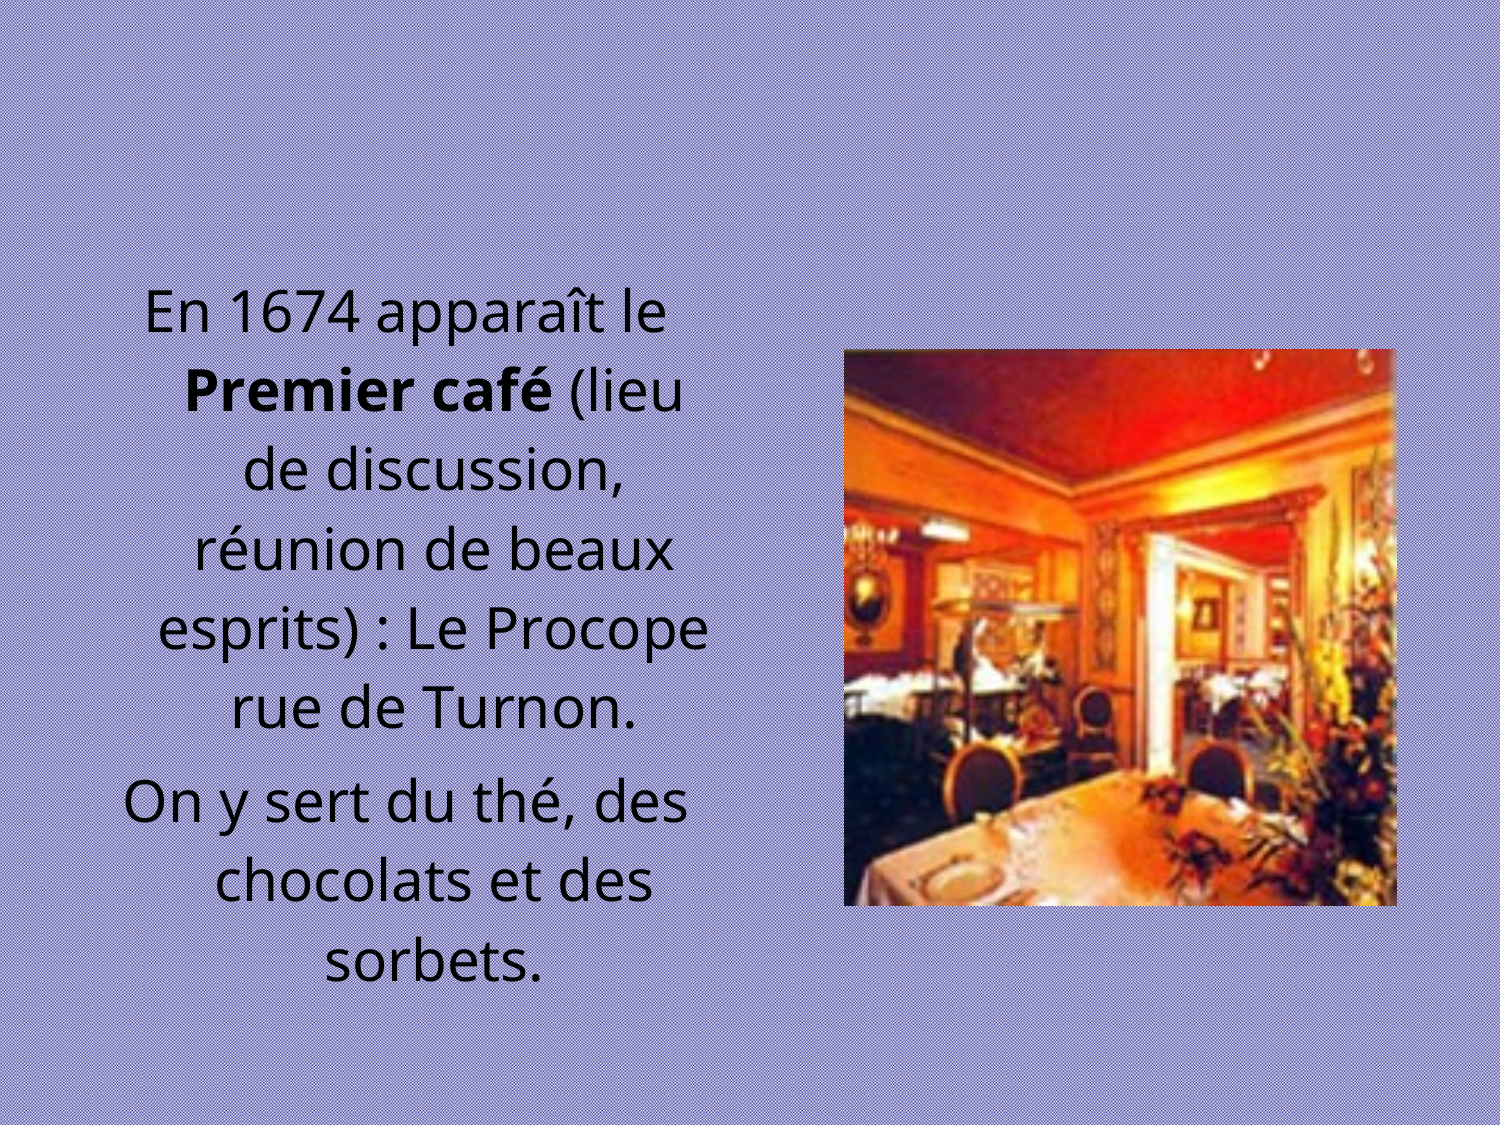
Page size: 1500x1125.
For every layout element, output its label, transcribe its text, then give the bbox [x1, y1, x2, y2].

picture [0, 0, 1500, 1125]
list En 1674 apparaît le Premier café (lieu de discussion, réunion de beaux esprits) : Le Procope rue de Turnon. On y sert du thé, des chocolats et des sorbets. [75, 262, 738, 1006]
chart [762, 262, 1426, 1006]
